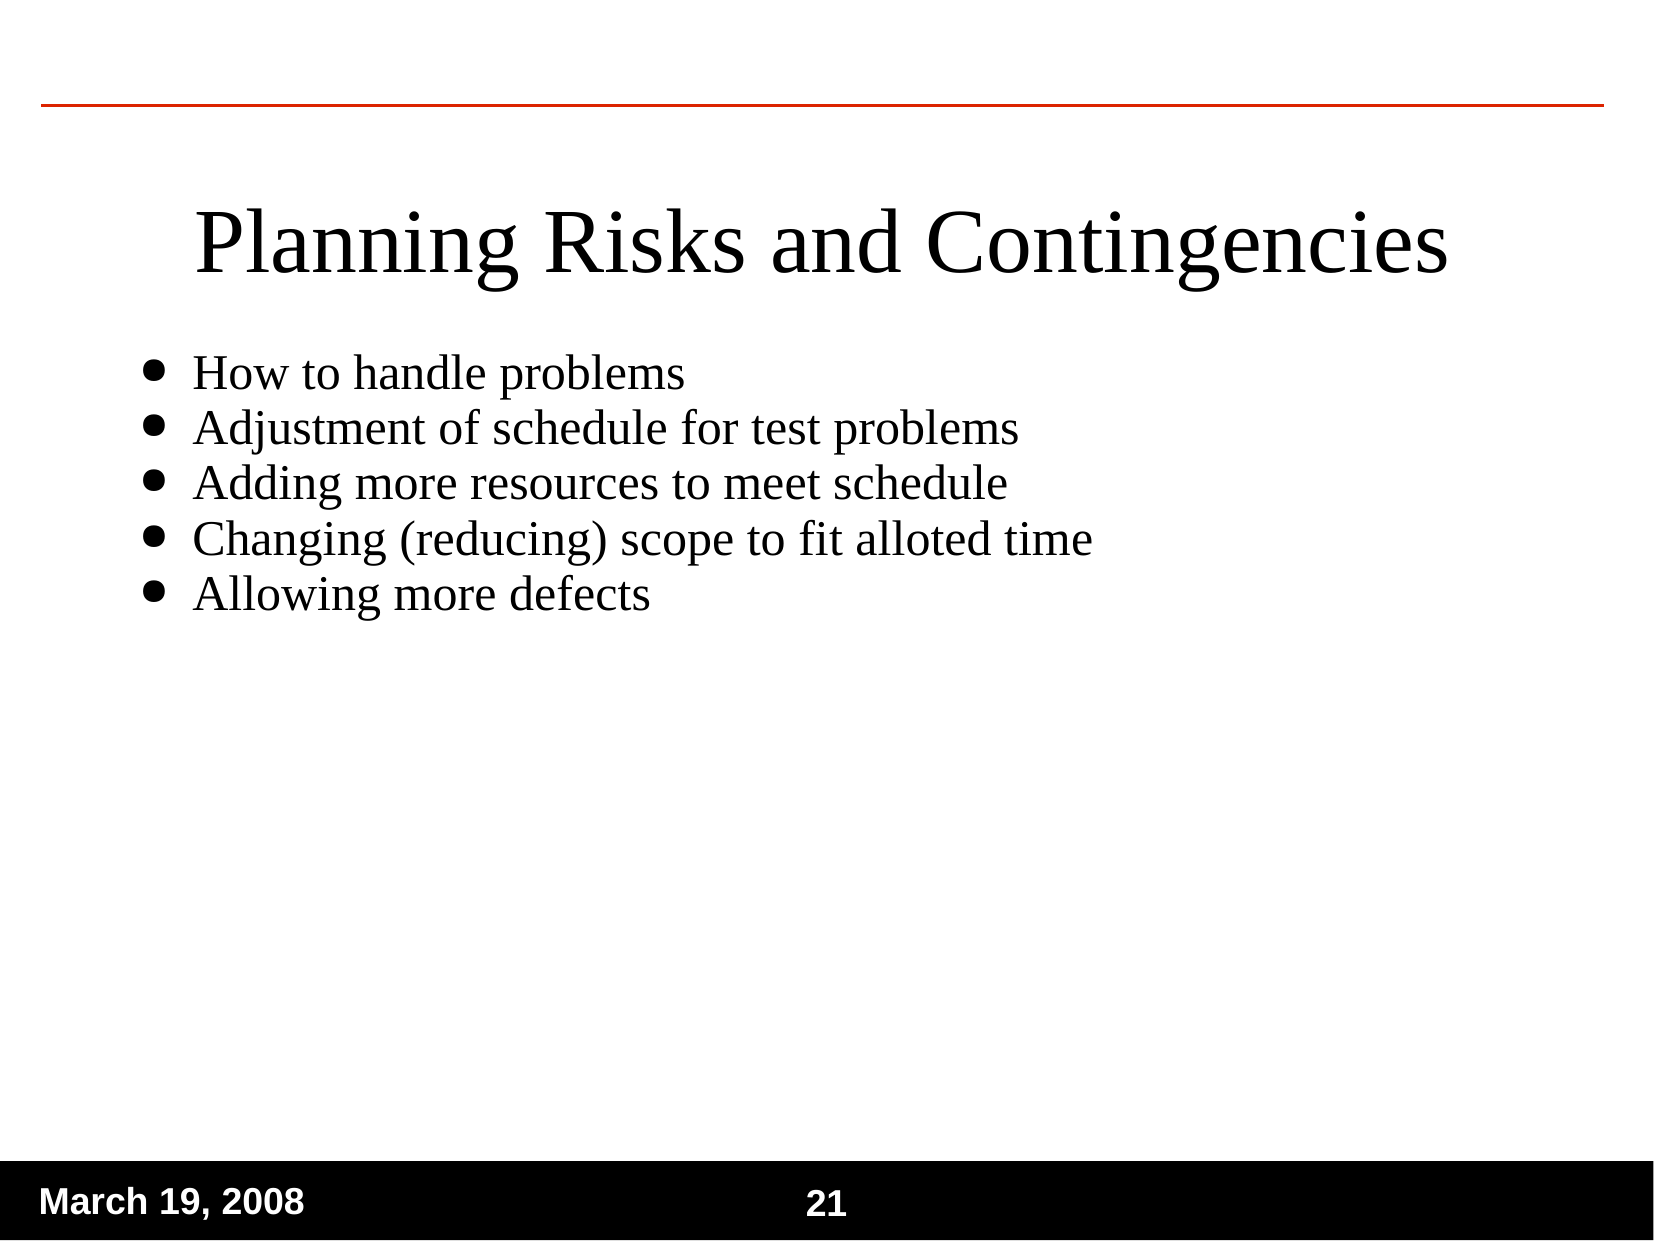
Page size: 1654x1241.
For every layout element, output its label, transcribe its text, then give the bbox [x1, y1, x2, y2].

list How to handle problems Adjustment of schedule for test problems Adding more resources to meet schedule Changing (reducing) scope to fit alloted time Allowing more defects [121, 344, 1534, 1127]
title Planning Risks and Contingencies [117, 137, 1530, 346]
